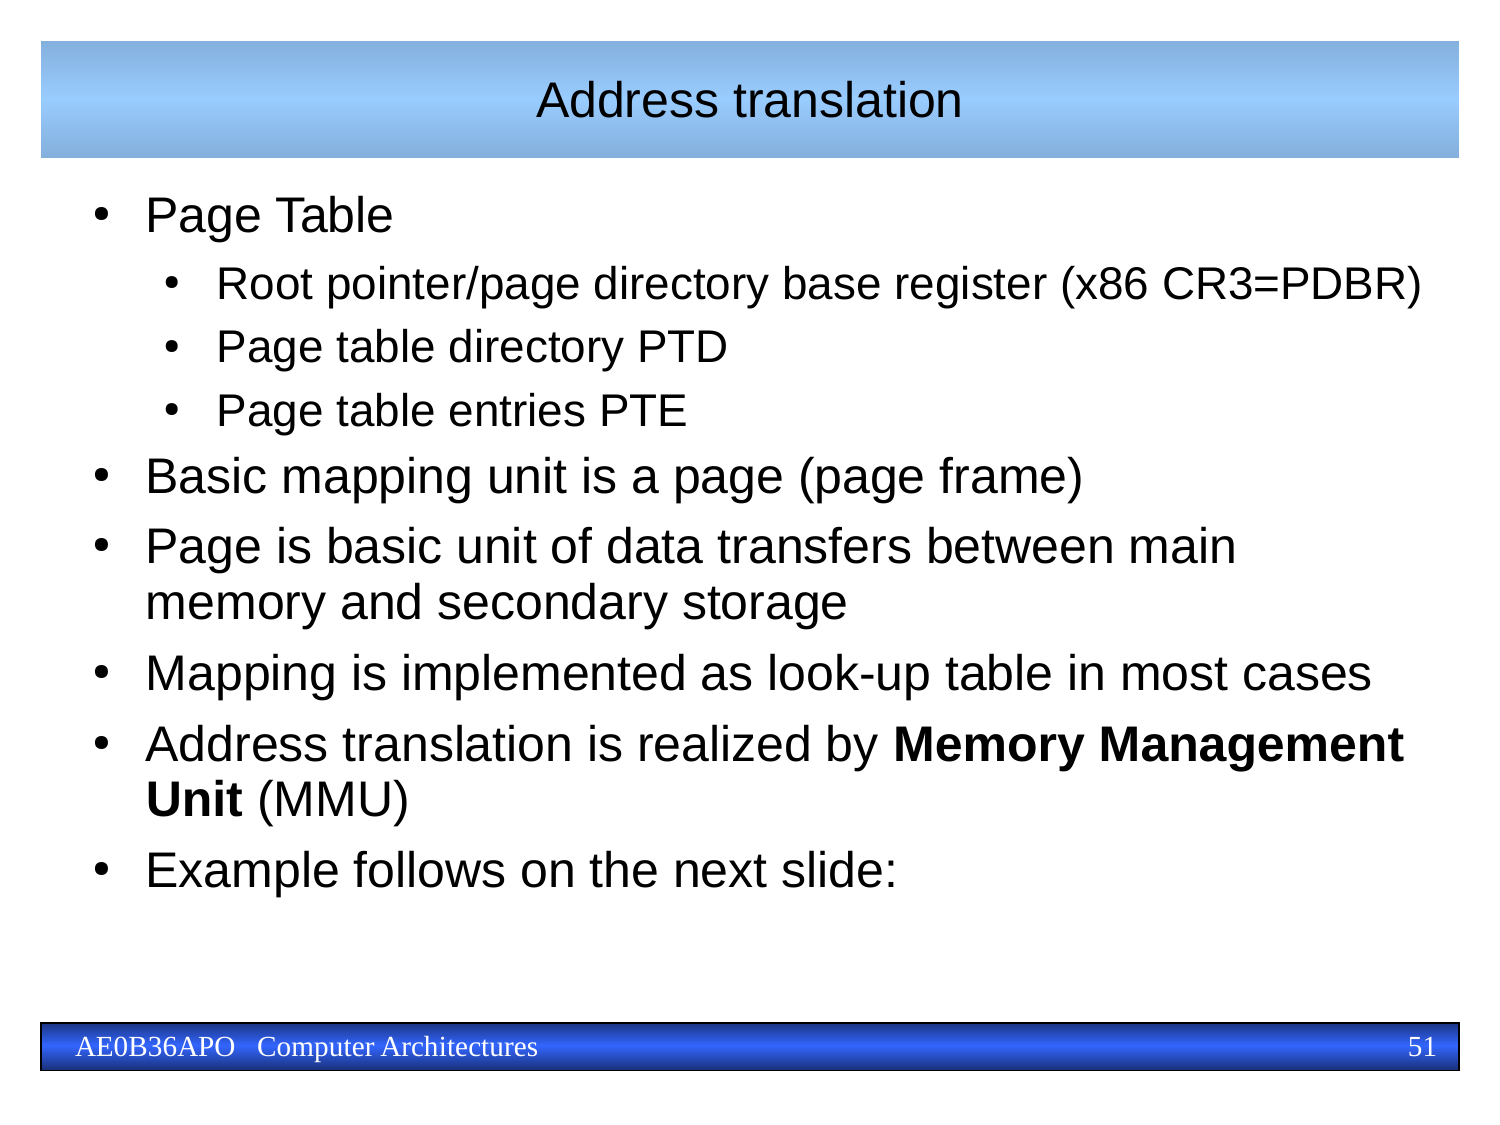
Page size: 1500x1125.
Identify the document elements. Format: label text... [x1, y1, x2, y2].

list Page Table Root pointer/page directory base register (x86 CR3=PDBR) Page table directory PTD Page table entries PTE Basic mapping unit is a page (page frame) Page is basic unit of data transfers between main memory and secondary storage Mapping is implemented as look-up table in most cases Address translation is realized by Memory Management Unit (MMU) Example follows on the next slide: [75, 187, 1426, 976]
title Address translation [41, 41, 1459, 158]
